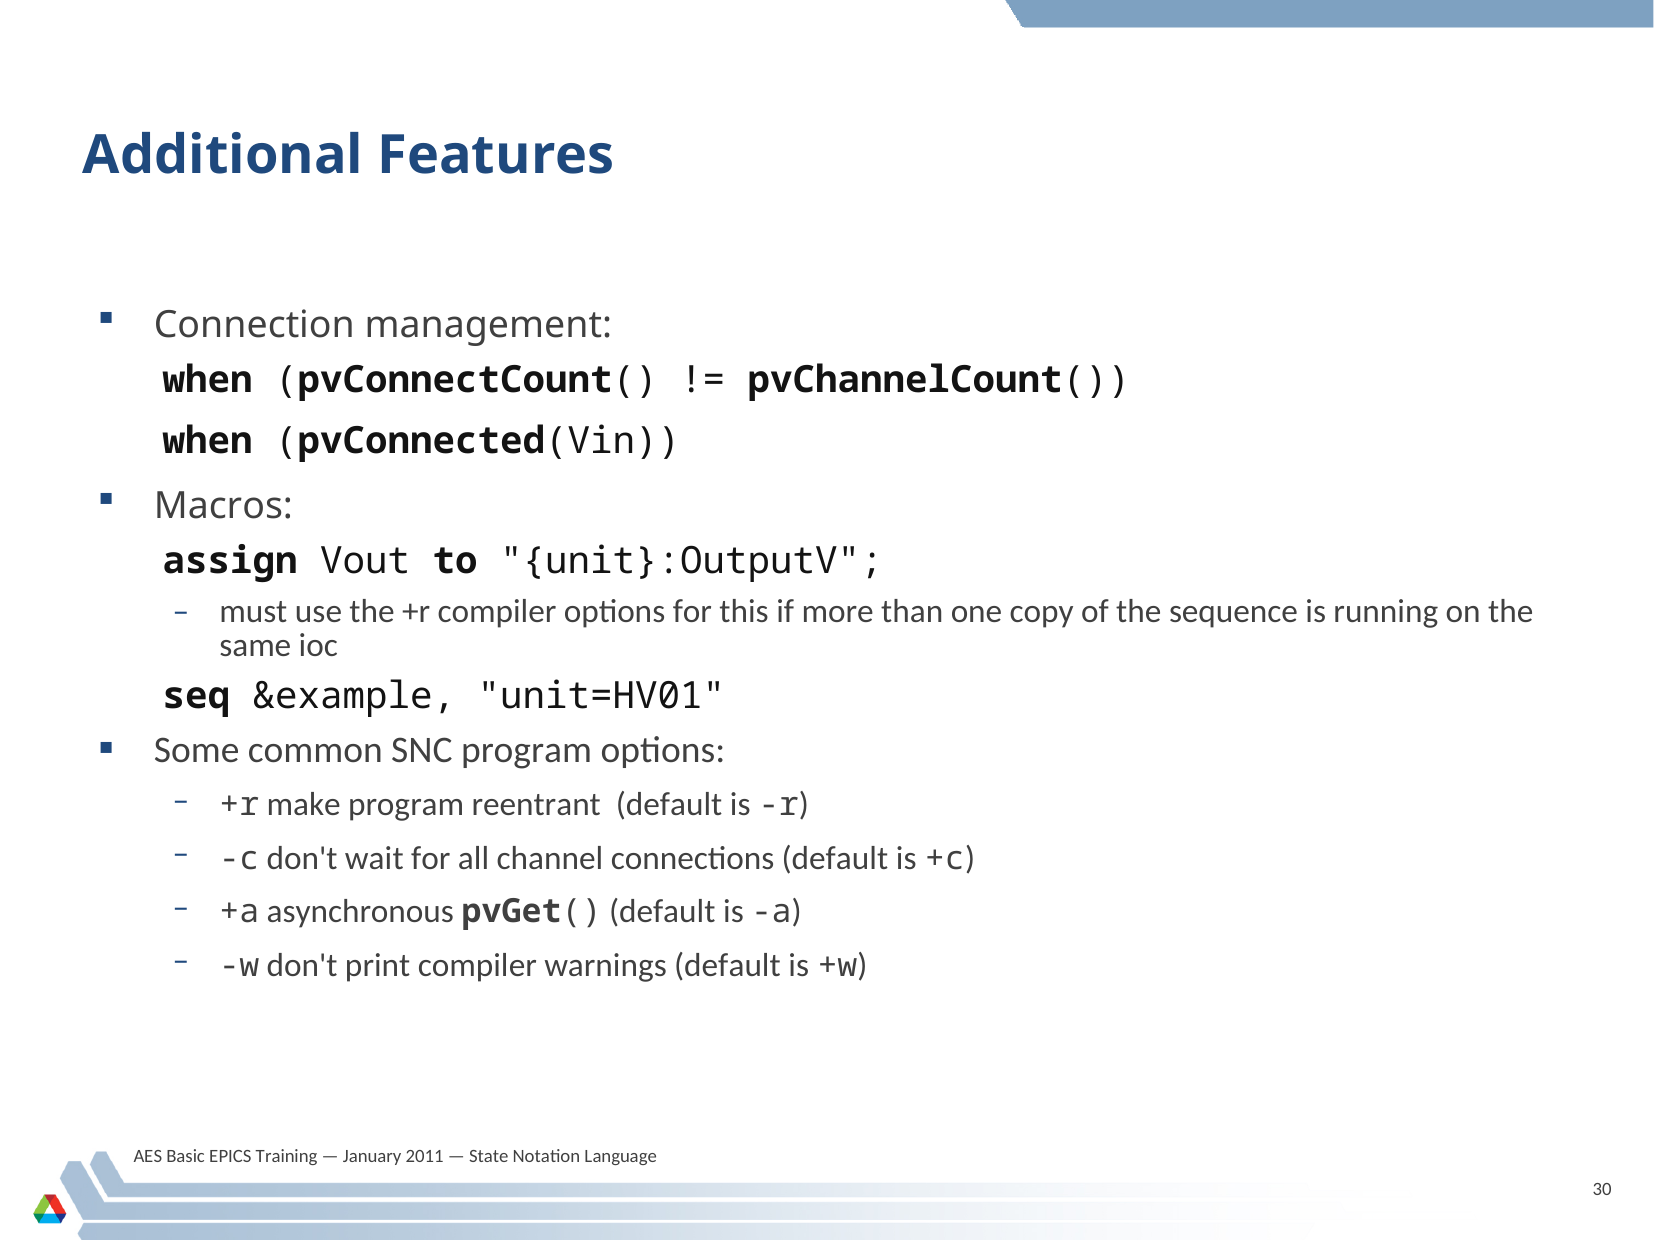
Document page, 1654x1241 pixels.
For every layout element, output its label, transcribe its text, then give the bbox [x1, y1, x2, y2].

list Connection management: when (pvConnectCount() != pvChannelCount()) when (pvConnected(Vin)) Macros: assign Vout to "{unit}:OutputV"; must use the +r compiler options for this if more than one copy of the sequence is running on the same ioc seq &example, "unit=HV01" Some common SNC program options: +r make program reentrant (default is -r) -c don't wait for all channel connections (default is +c) +a asynchronous pvGet() (default is -a) -w don't print compiler warnings (default is +w) [82, 289, 1571, 1124]
picture [0, 0, 1654, 29]
picture [0, 1143, 1654, 1240]
title Additional Features [82, 49, 1571, 257]
